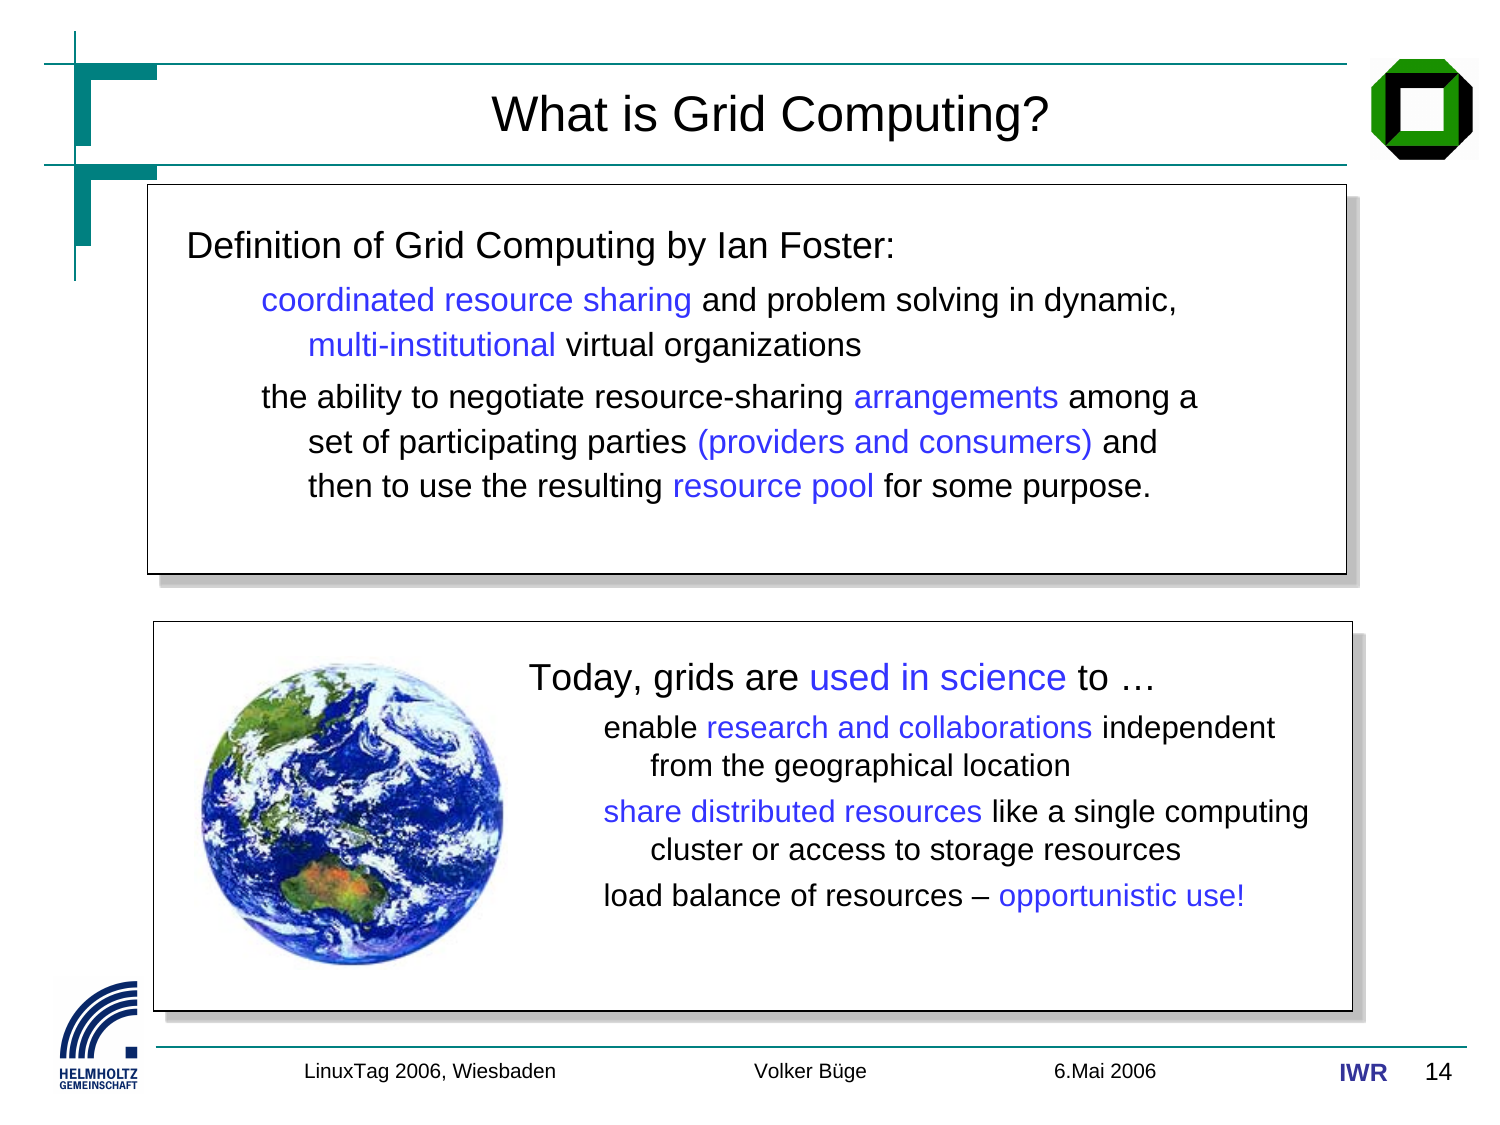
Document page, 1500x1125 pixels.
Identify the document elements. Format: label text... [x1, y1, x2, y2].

text_box [147, 184, 1347, 575]
picture [194, 656, 508, 970]
list Definition of Grid Computing by Ian Foster: coordinated resource sharing and problem solving in dynamic, multi-institutional virtual organizations the ability to negotiate resource-sharing arrangements among a set of participating parties (providers and consumers) and then to use the resulting resource pool for some purpose. [171, 208, 1235, 575]
text_box Today, grids are used in science to … enable research and collaborations independent from the geographical location share distributed resources like a single computing cluster or access to storage resources load balance of resources – opportunistic use! [513, 645, 1347, 1035]
picture [1370, 58, 1479, 160]
title What is Grid Computing? [194, 53, 1347, 165]
text_box [153, 621, 1353, 1012]
